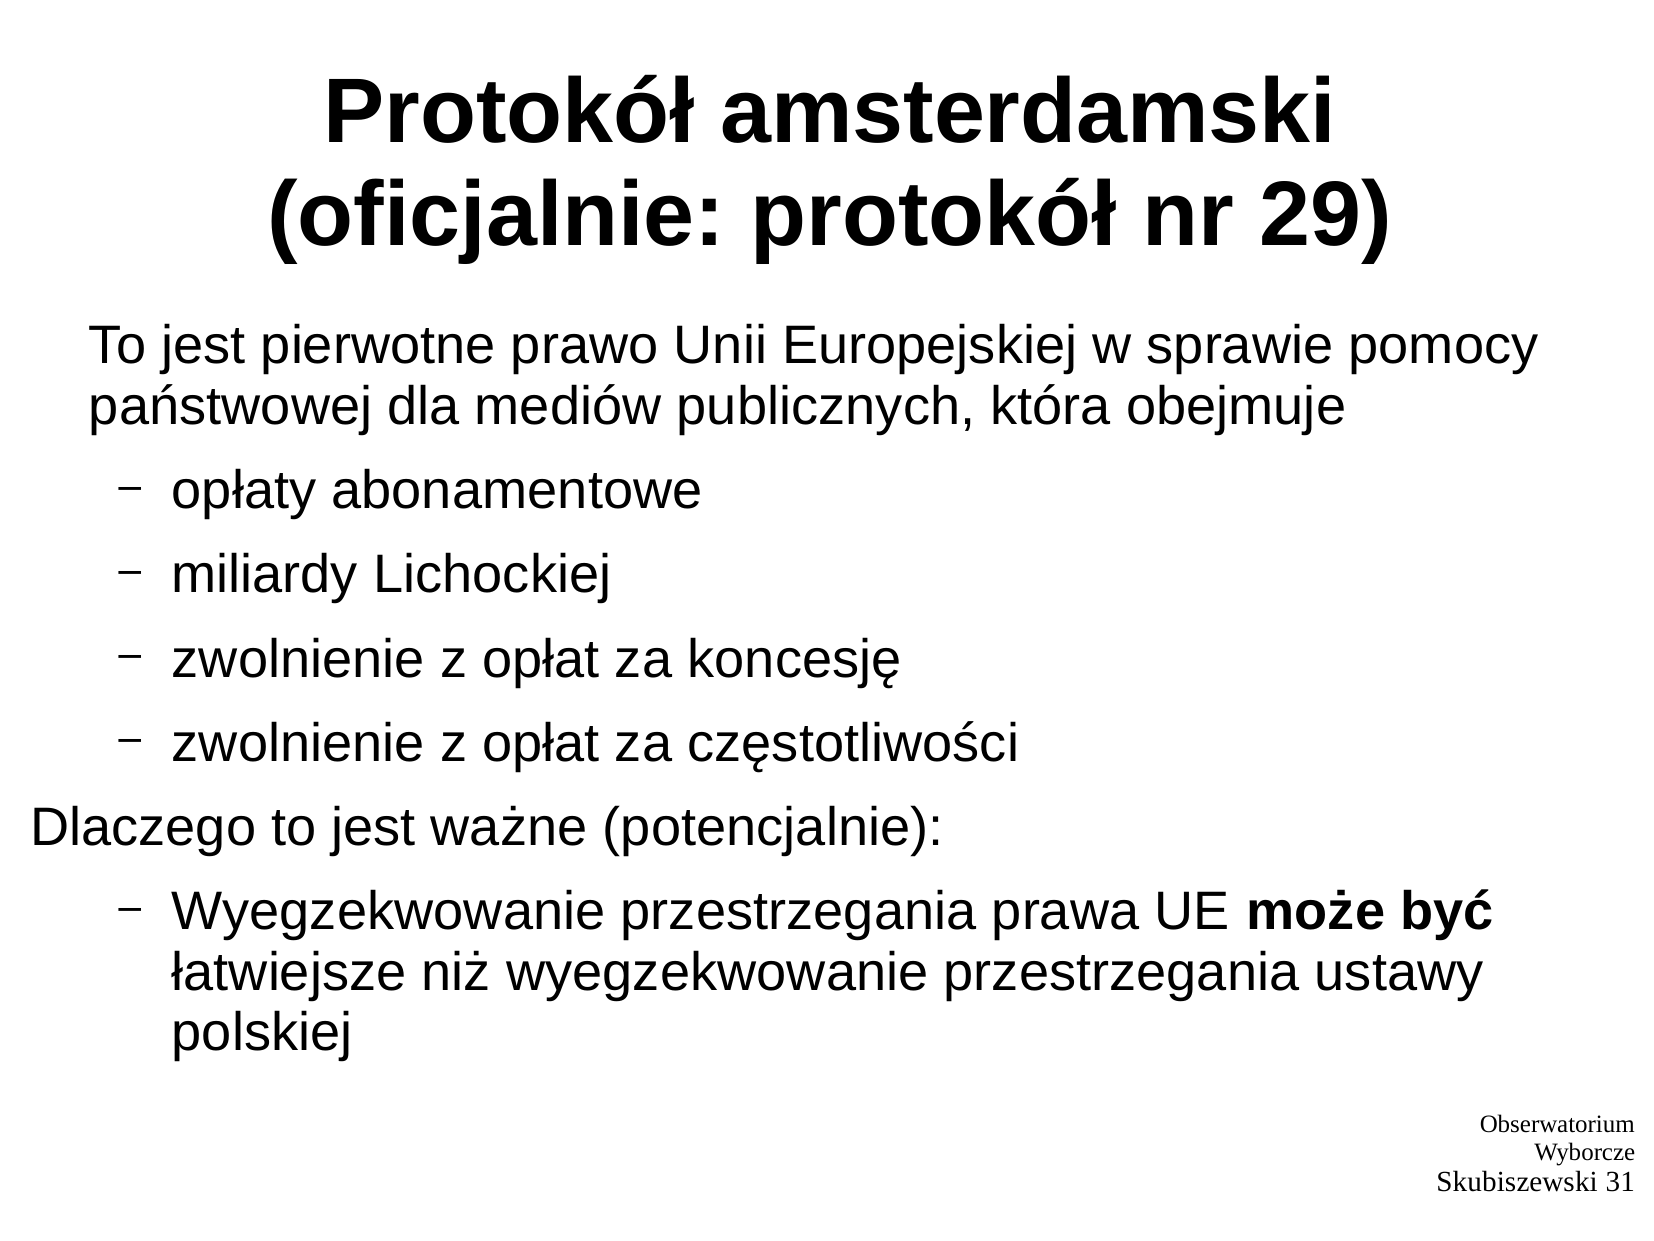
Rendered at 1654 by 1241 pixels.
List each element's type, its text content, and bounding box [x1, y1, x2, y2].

title Protokół amsterdamski (oficjalnie: protokół nr 29) [86, 60, 1575, 266]
list To jest pierwotne prawo Unii Europejskiej w sprawie pomocy państwowej dla mediów publicznych, która obejmuje opłaty abonamentowe miliardy Lichockiej zwolnienie z opłat za koncesję zwolnienie z opłat za częstotliwości Dlaczego to jest ważne (potencjalnie): Wyegzekwowanie przestrzegania prawa UE może być łatwiejsze niż wyegzekwowanie przestrzegania ustawy polskiej [30, 315, 1583, 1156]
